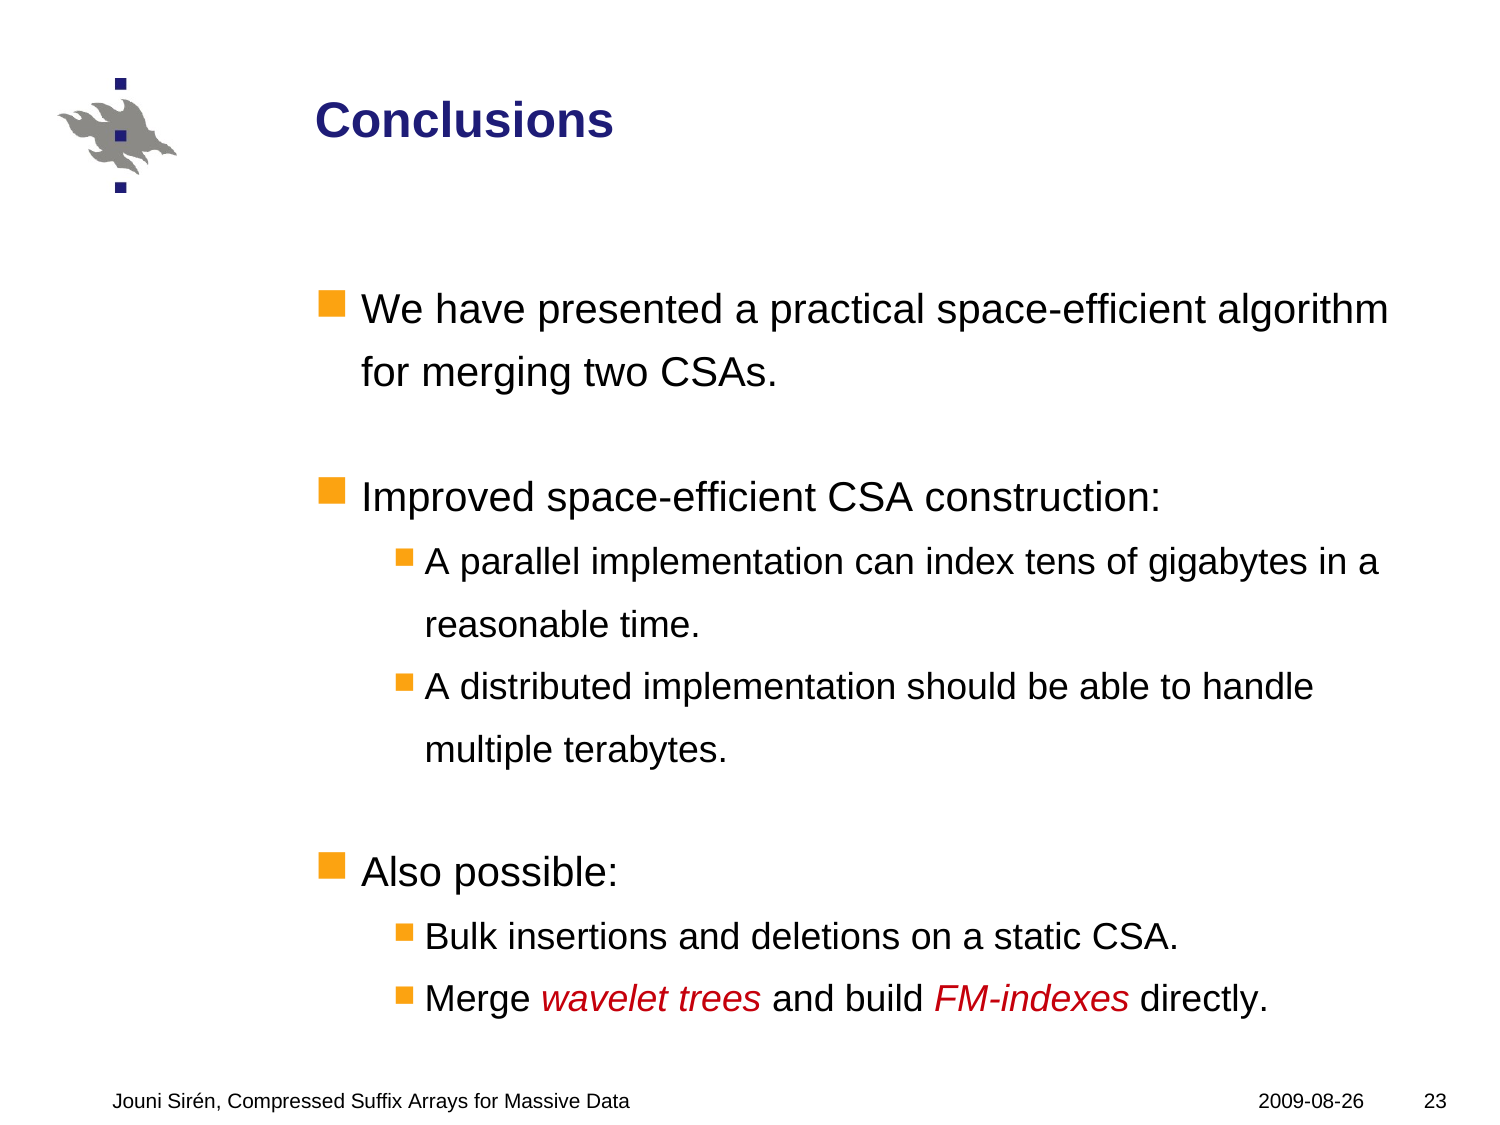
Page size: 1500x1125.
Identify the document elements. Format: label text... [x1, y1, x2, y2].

title Conclusions [299, 17, 1450, 216]
picture [57, 78, 177, 193]
list We have presented a practical space-efficient algorithm for merging two CSAs. Improved space-efficient CSA construction: A parallel implementation can index tens of gigabytes in a reasonable time. A distributed implementation should be able to handle multiple terabytes. Also possible: Bulk insertions and deletions on a static CSA. Merge wavelet trees and build FM-indexes directly. [299, 262, 1450, 1091]
